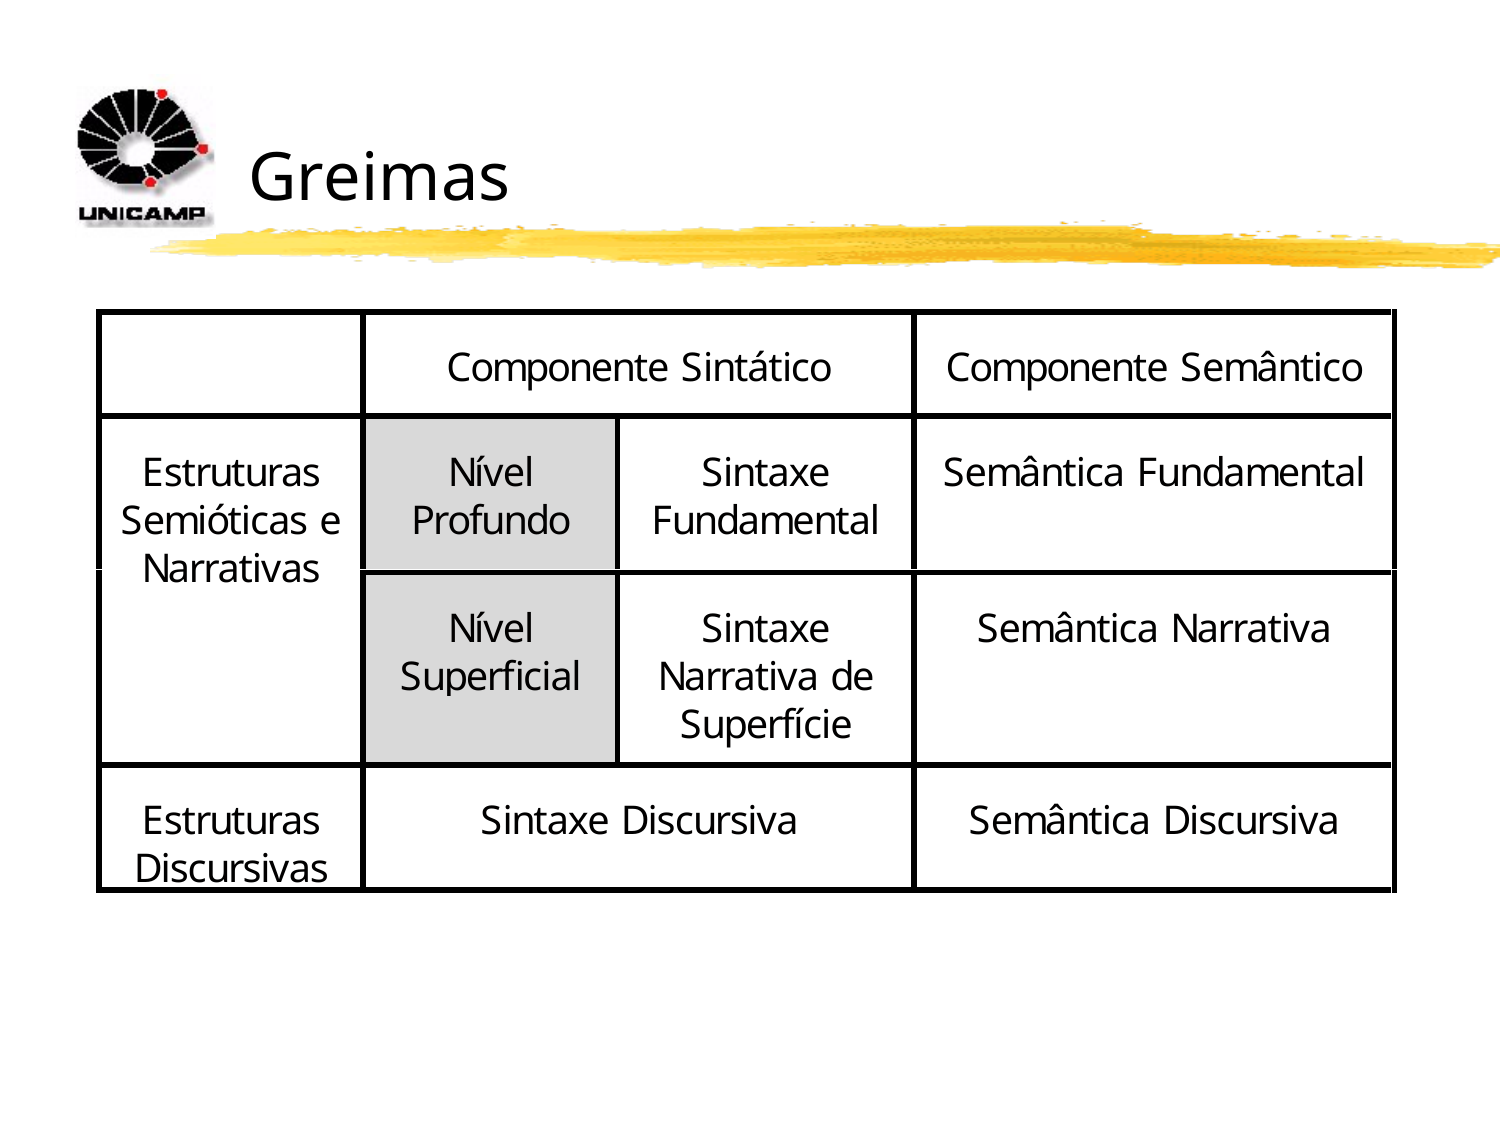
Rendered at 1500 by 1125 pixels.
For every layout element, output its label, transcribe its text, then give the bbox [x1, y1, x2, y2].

title Greimas [233, 37, 1434, 225]
chart [80, 308, 1413, 967]
picture [75, 74, 1500, 279]
